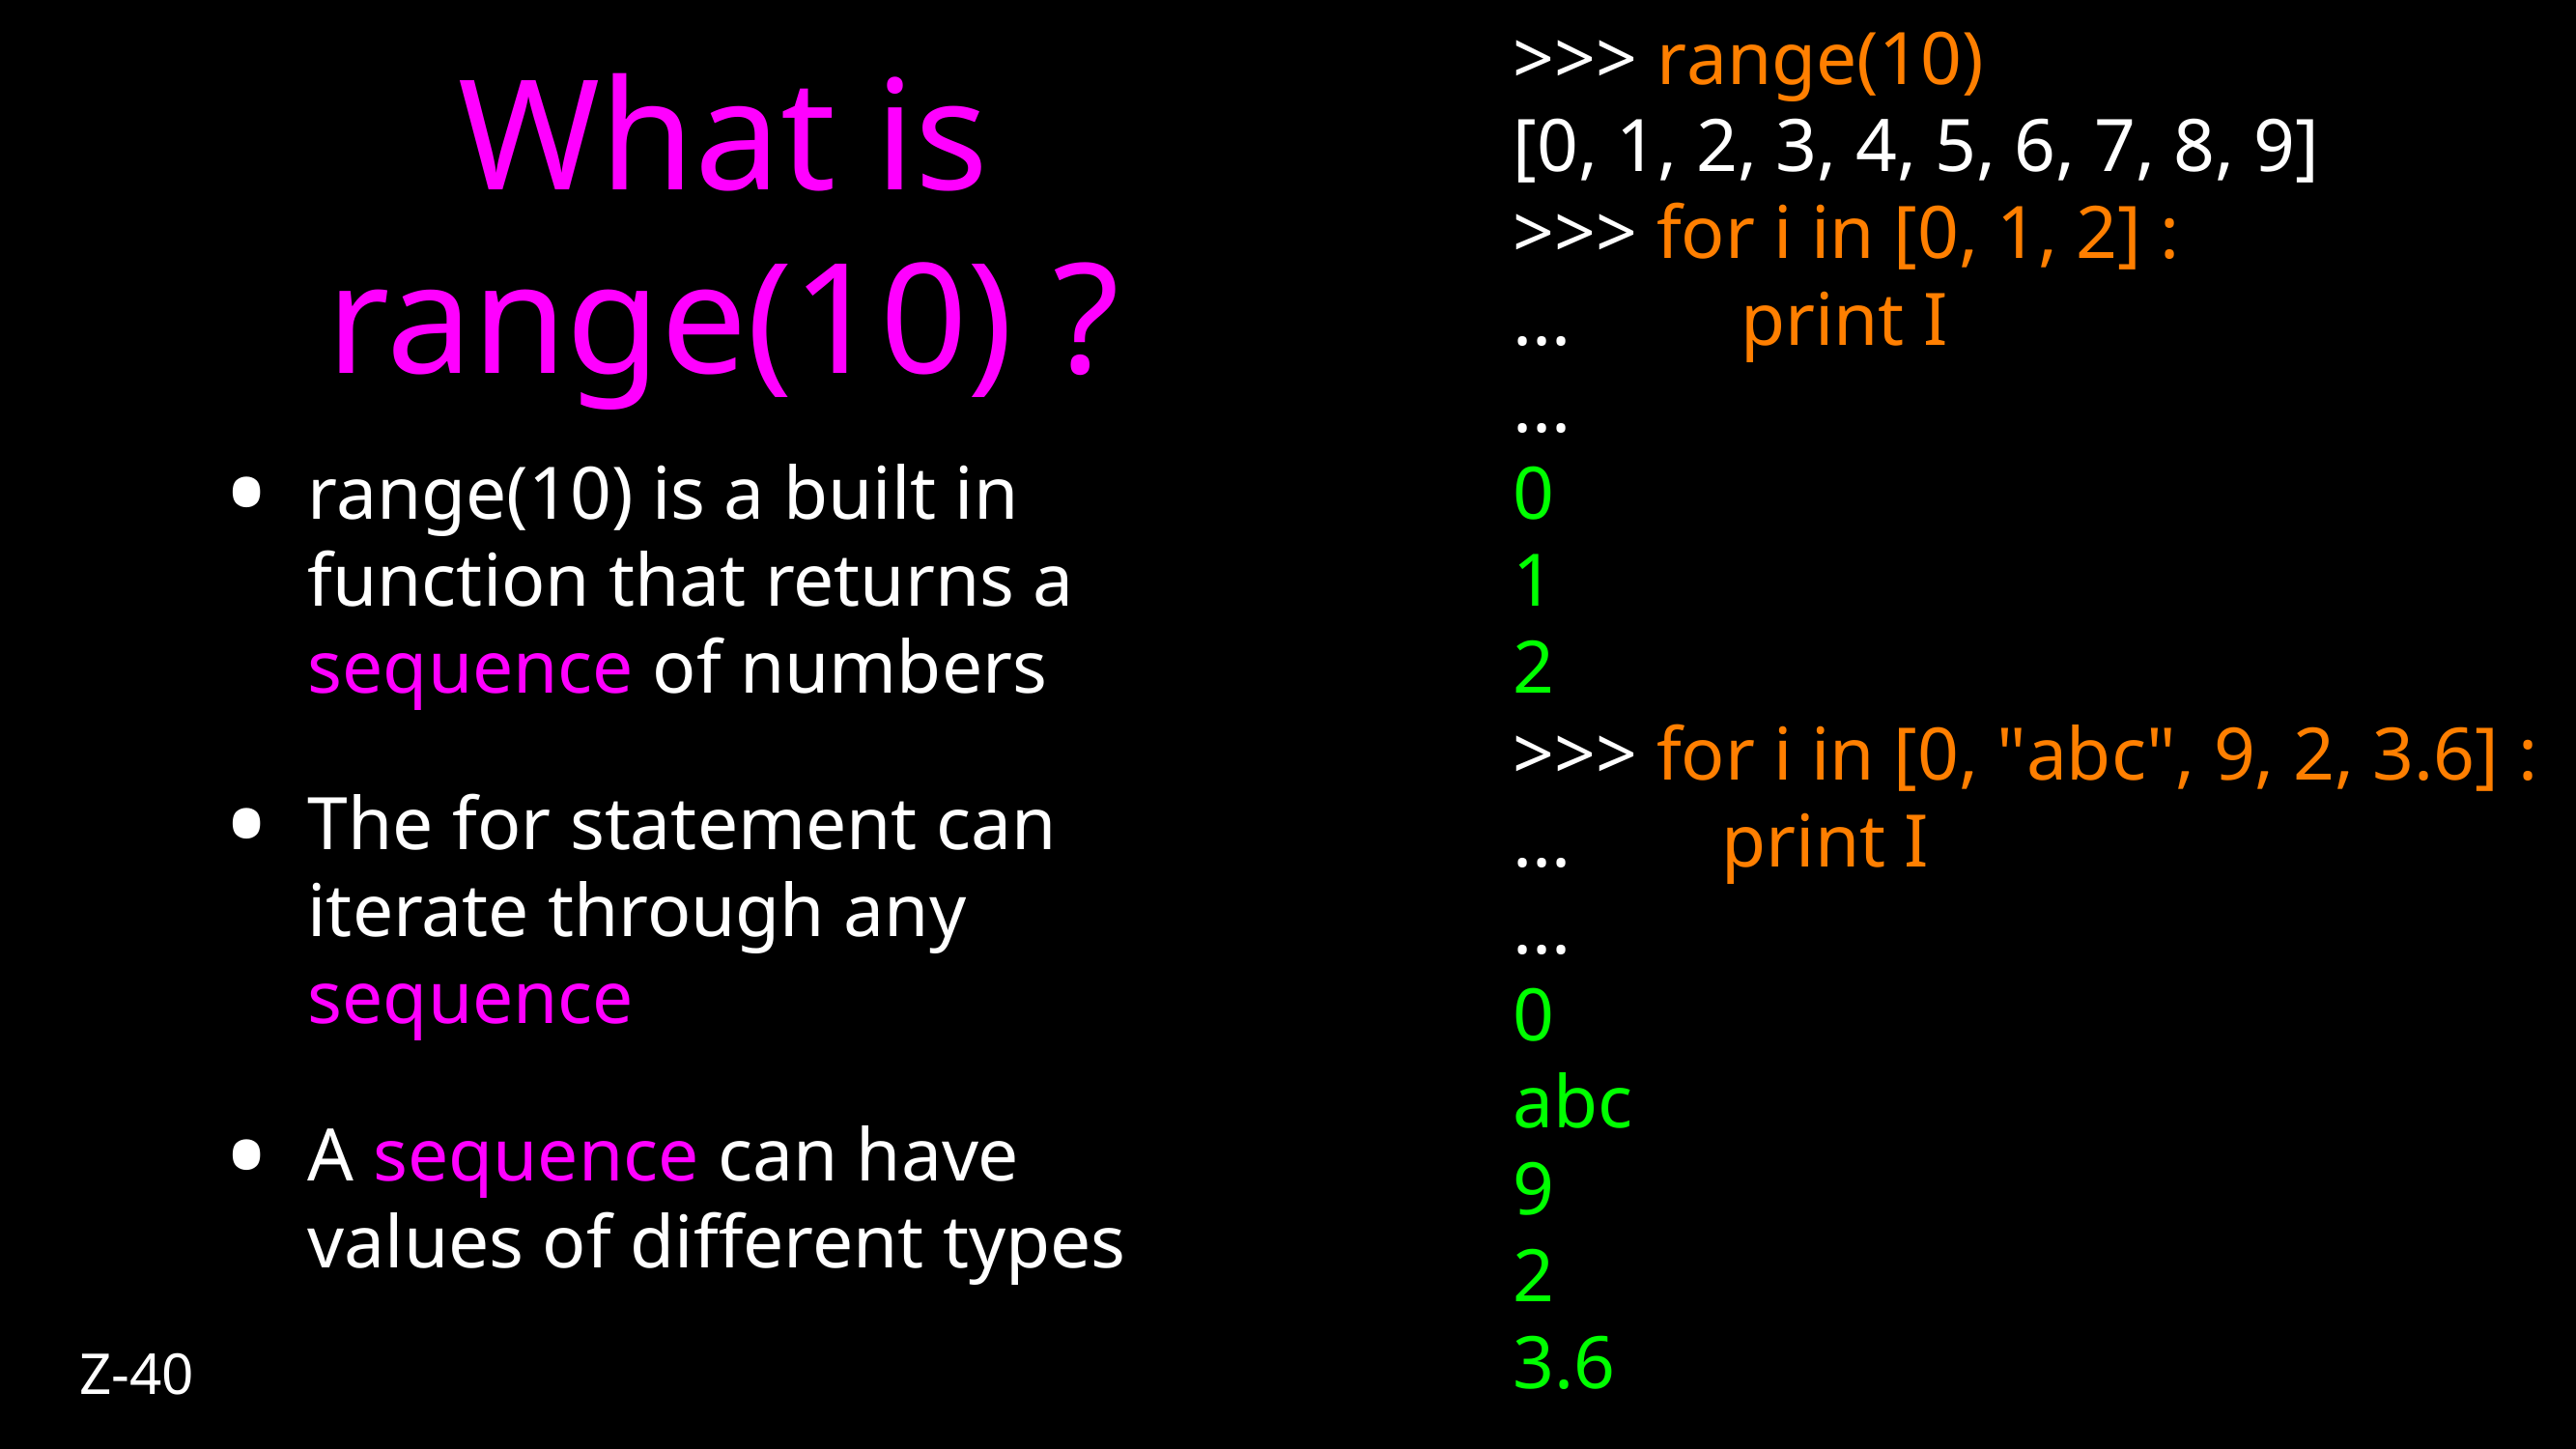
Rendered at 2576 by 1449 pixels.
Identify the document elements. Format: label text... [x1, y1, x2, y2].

text_box >>> range(10) [0, 1, 2, 3, 4, 5, 6, 7, 8, 9] >>> for i in [0, 1, 2] : ... print I ... 0 1 2 >>> for i in [0, "abc", 9, 2, 3.6] : ... print I ... 0 abc 9 2 3.6 [1513, 12, 2539, 1404]
list range(10) is a built in function that returns a sequence of numbers The for statement can iterate through any sequence A sequence can have values of different types [183, 412, 1183, 1317]
title What is range(10) ? [183, 30, 1264, 411]
text_box Z-40 [79, 1337, 195, 1406]
